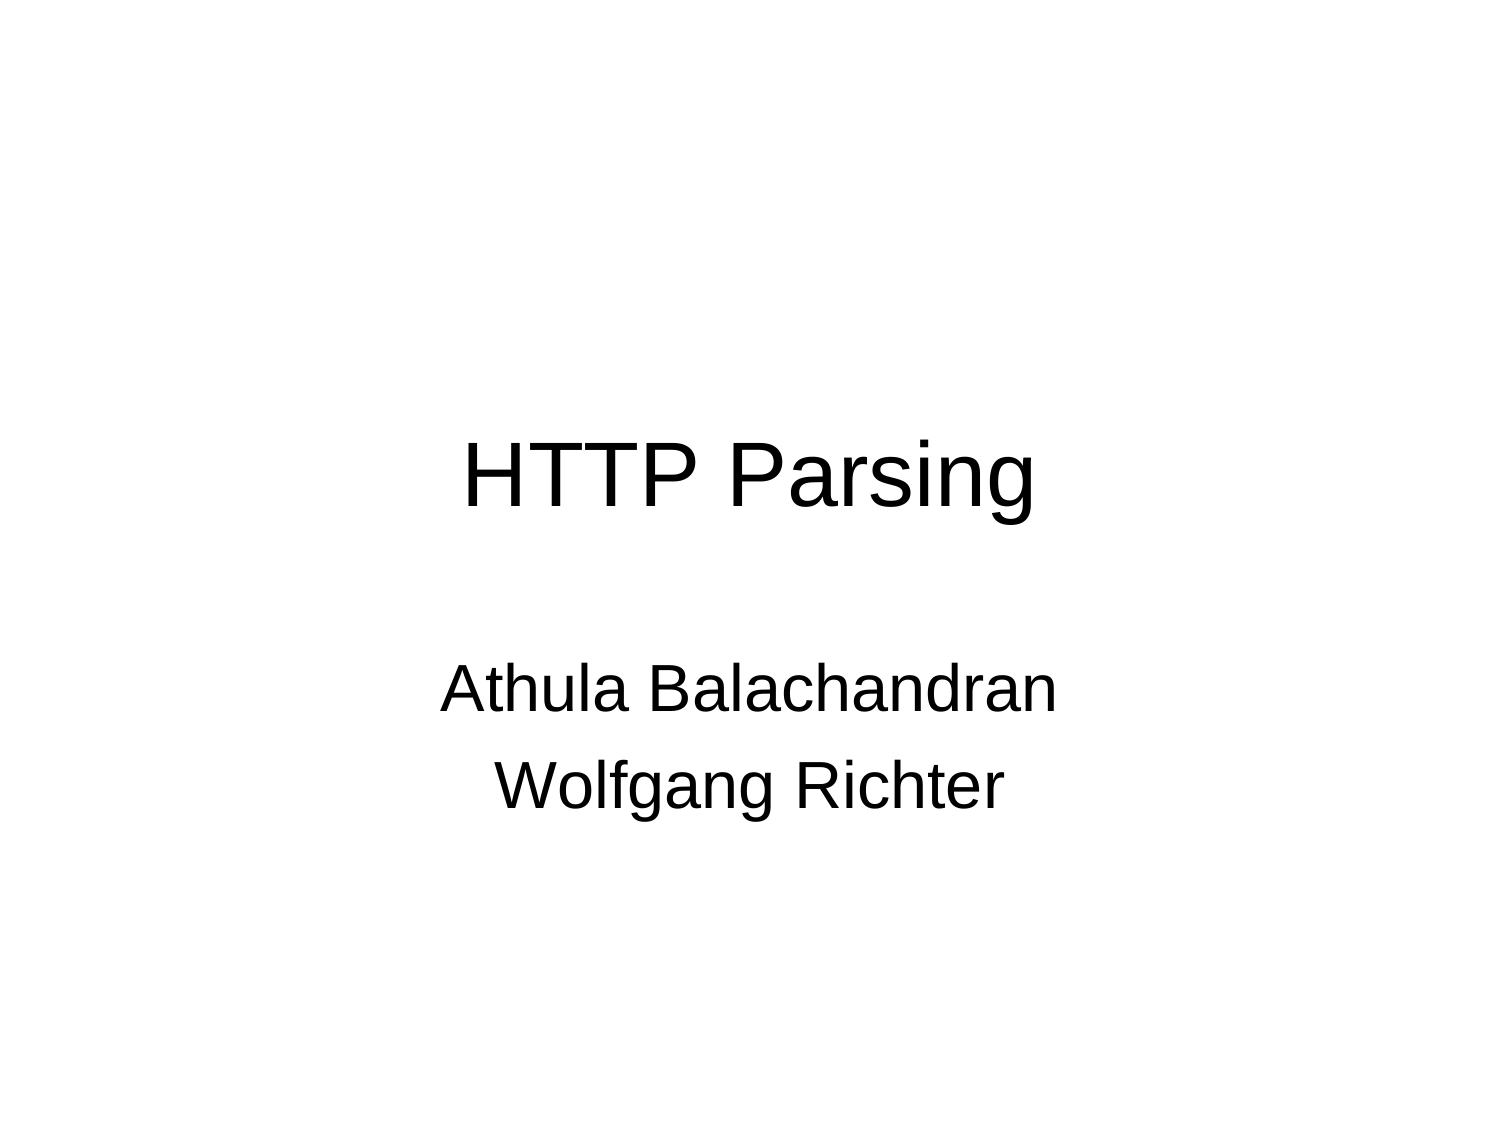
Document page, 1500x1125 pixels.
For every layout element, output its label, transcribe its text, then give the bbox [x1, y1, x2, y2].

title HTTP Parsing [112, 349, 1388, 591]
subtitle Athula Balachandran Wolfgang Richter [225, 637, 1276, 926]
